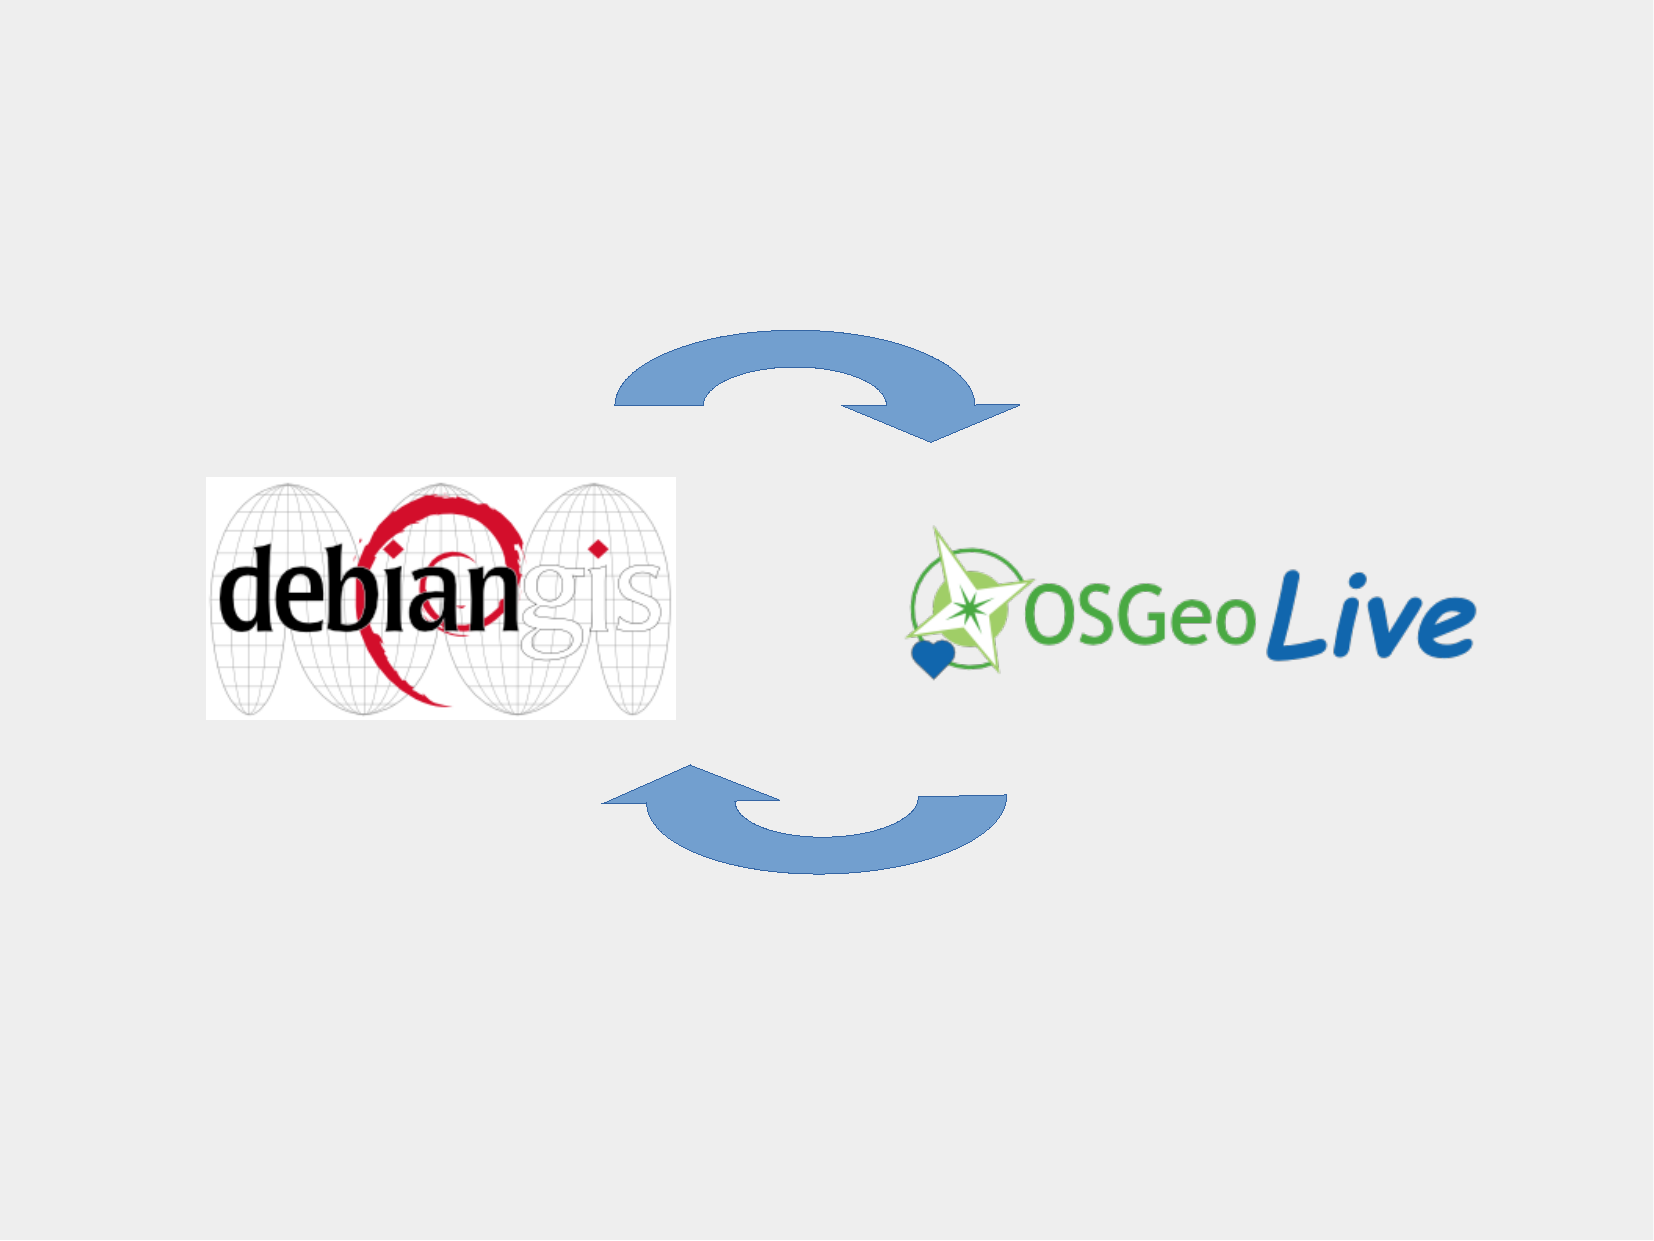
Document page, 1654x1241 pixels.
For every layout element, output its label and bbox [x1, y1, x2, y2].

picture [697, 524, 1636, 682]
text_box [614, 330, 1020, 443]
text_box [601, 764, 1007, 875]
picture [206, 477, 676, 721]
